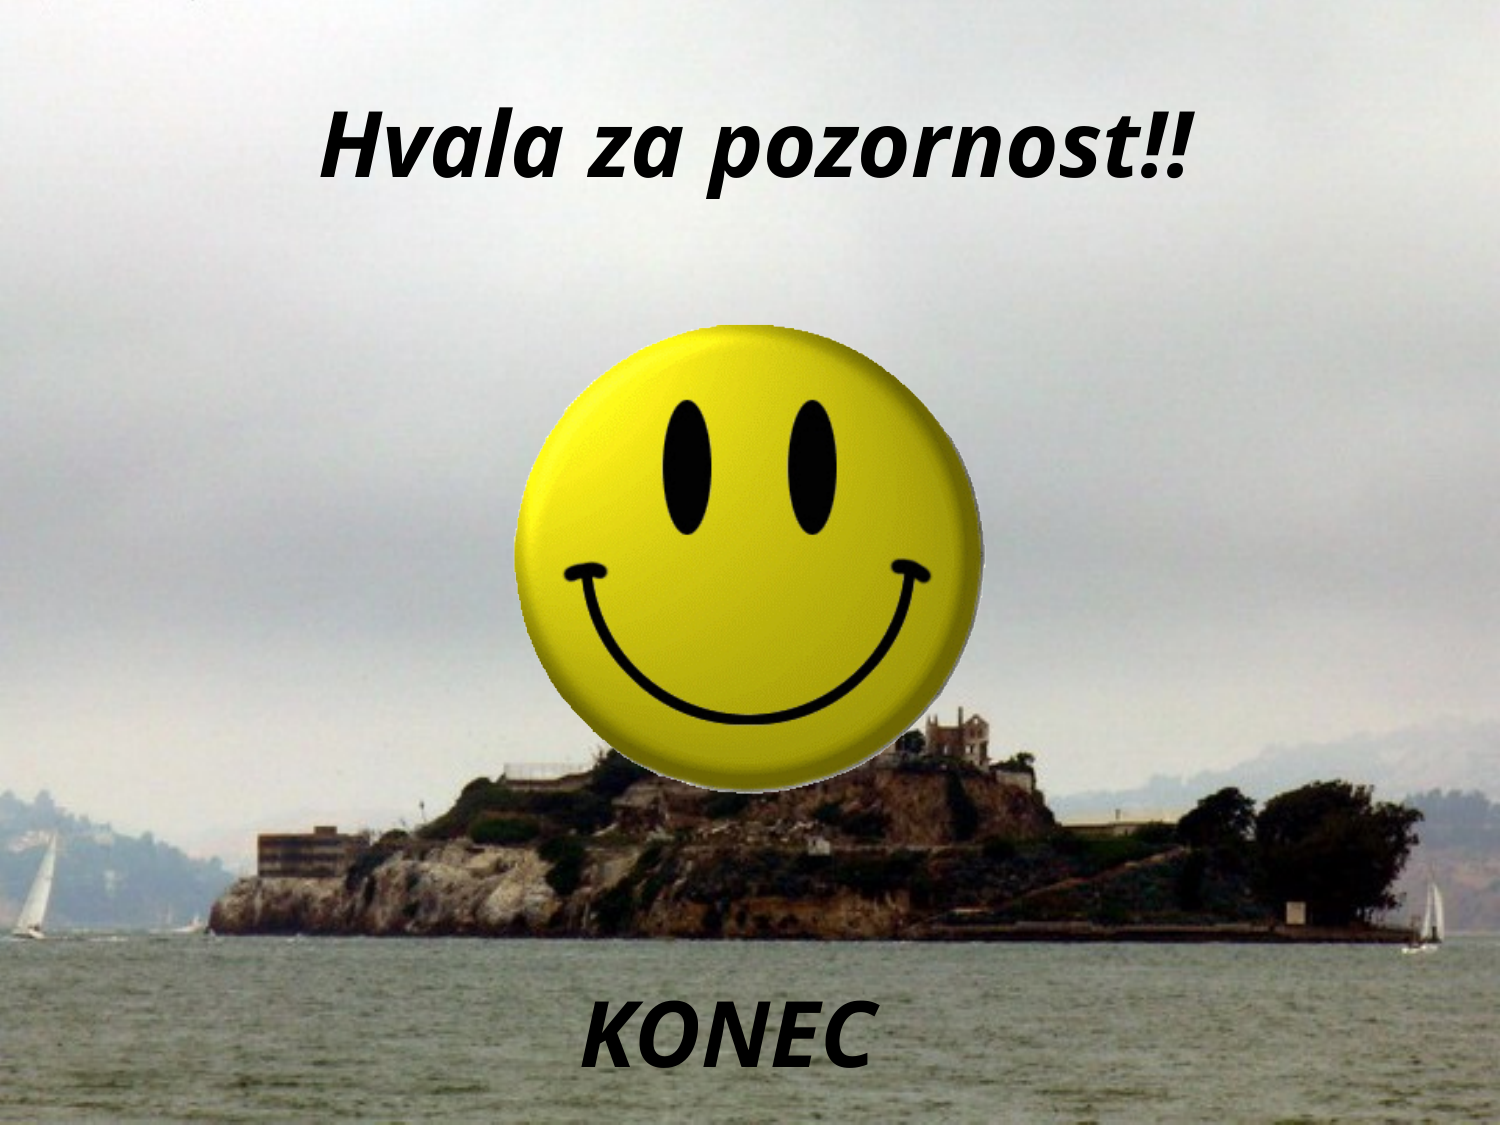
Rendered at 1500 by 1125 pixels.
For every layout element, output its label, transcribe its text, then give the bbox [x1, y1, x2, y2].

picture [0, 0, 1500, 1125]
title KONEC [53, 937, 1404, 1125]
text_box Hvala za pozornost!! [112, 78, 1400, 203]
